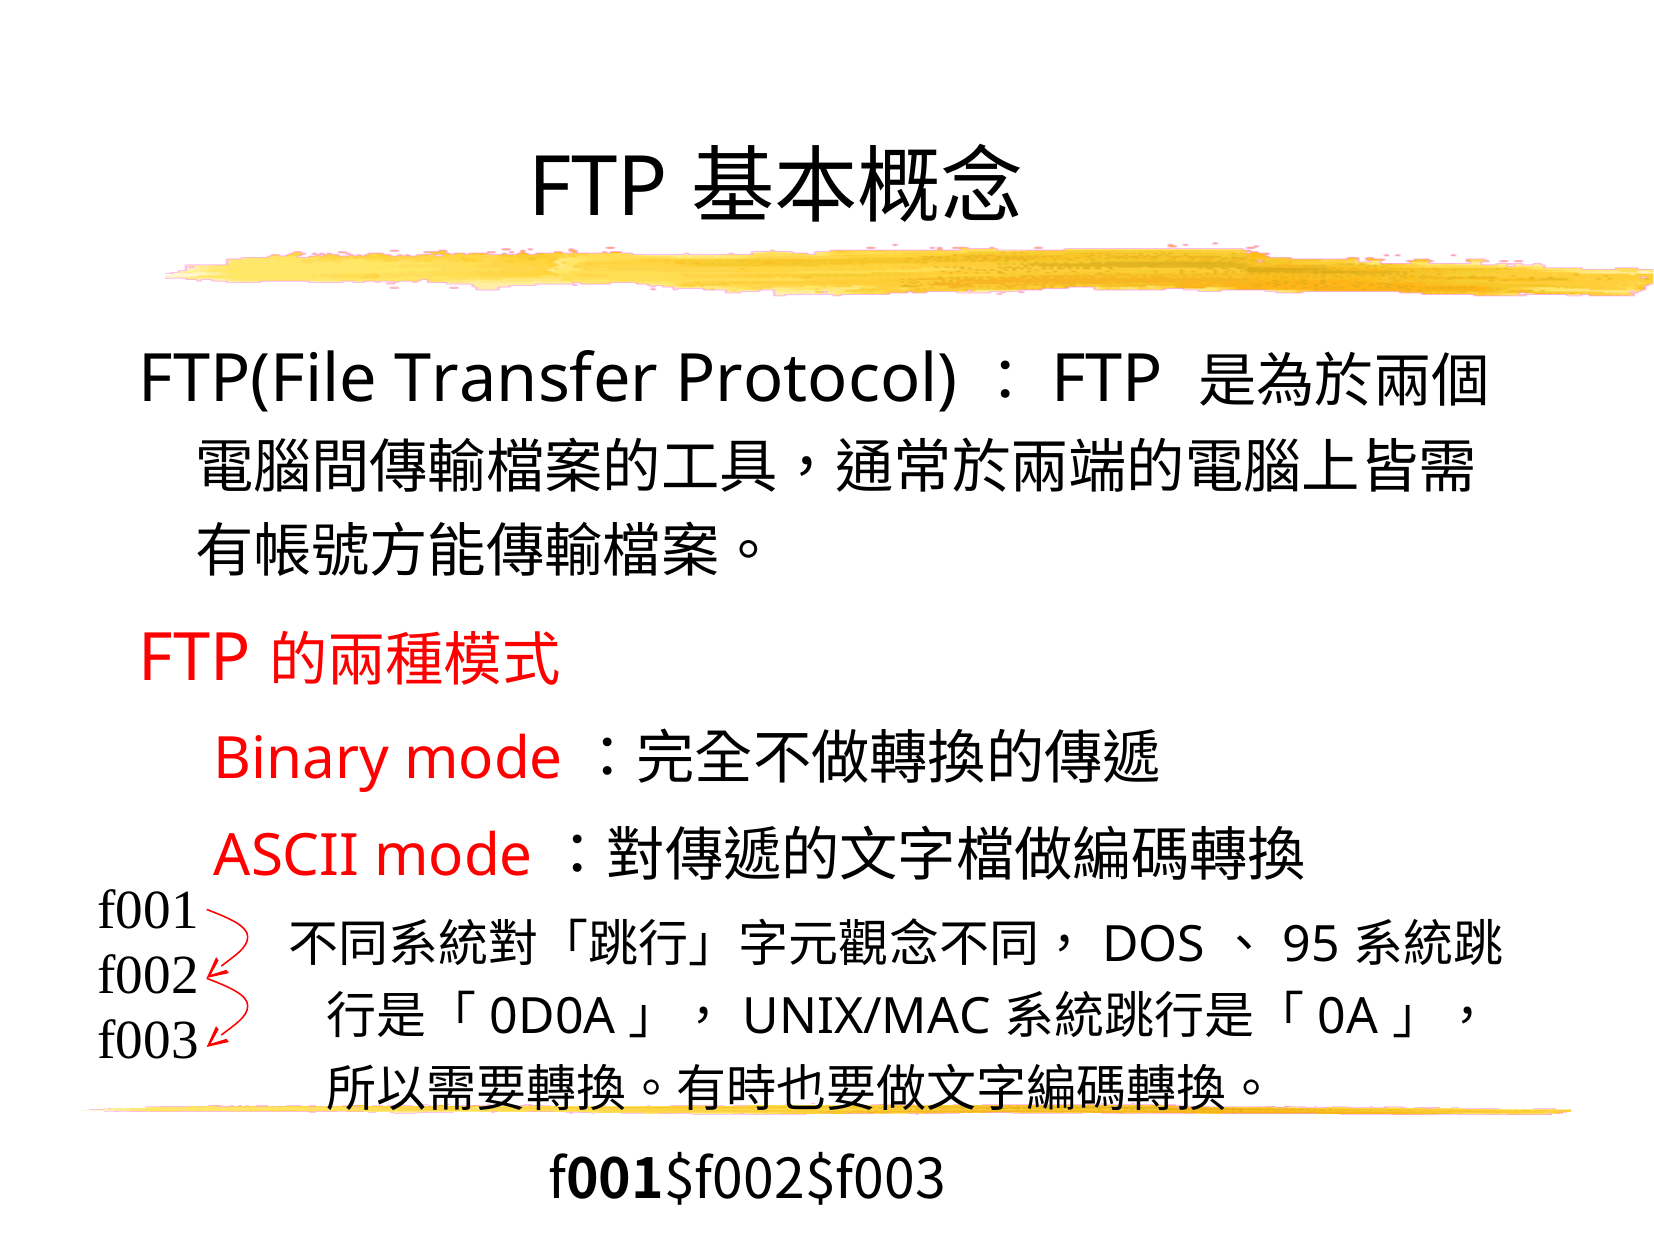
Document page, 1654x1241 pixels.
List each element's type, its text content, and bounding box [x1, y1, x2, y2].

picture [790, 1102, 819, 1106]
text_box f001$f002$f003 [533, 1122, 1196, 1205]
picture [165, 237, 1654, 308]
text_box f001 f002 f003 [82, 868, 218, 1083]
picture [82, 1102, 1571, 1117]
title FTP基本概念 [73, 41, 1479, 249]
list FTP(File Transfer Protocol)：FTP 是為於兩個電腦間傳輸檔案的工具，通常於兩端的電腦上皆需有帳號方能傳輸檔案。 FTP的兩種模式 Binary mode：完全不做轉換的傳遞 ASCII mode：對傳遞的文字檔做編碼轉換 不同系統對「跳行」字元觀念不同，DOS、95系統跳行是「0D0A」，UNIX/MAC系統跳行是「0A」，所以需要轉換。有時也要做文字編碼轉換。 [124, 316, 1530, 1090]
